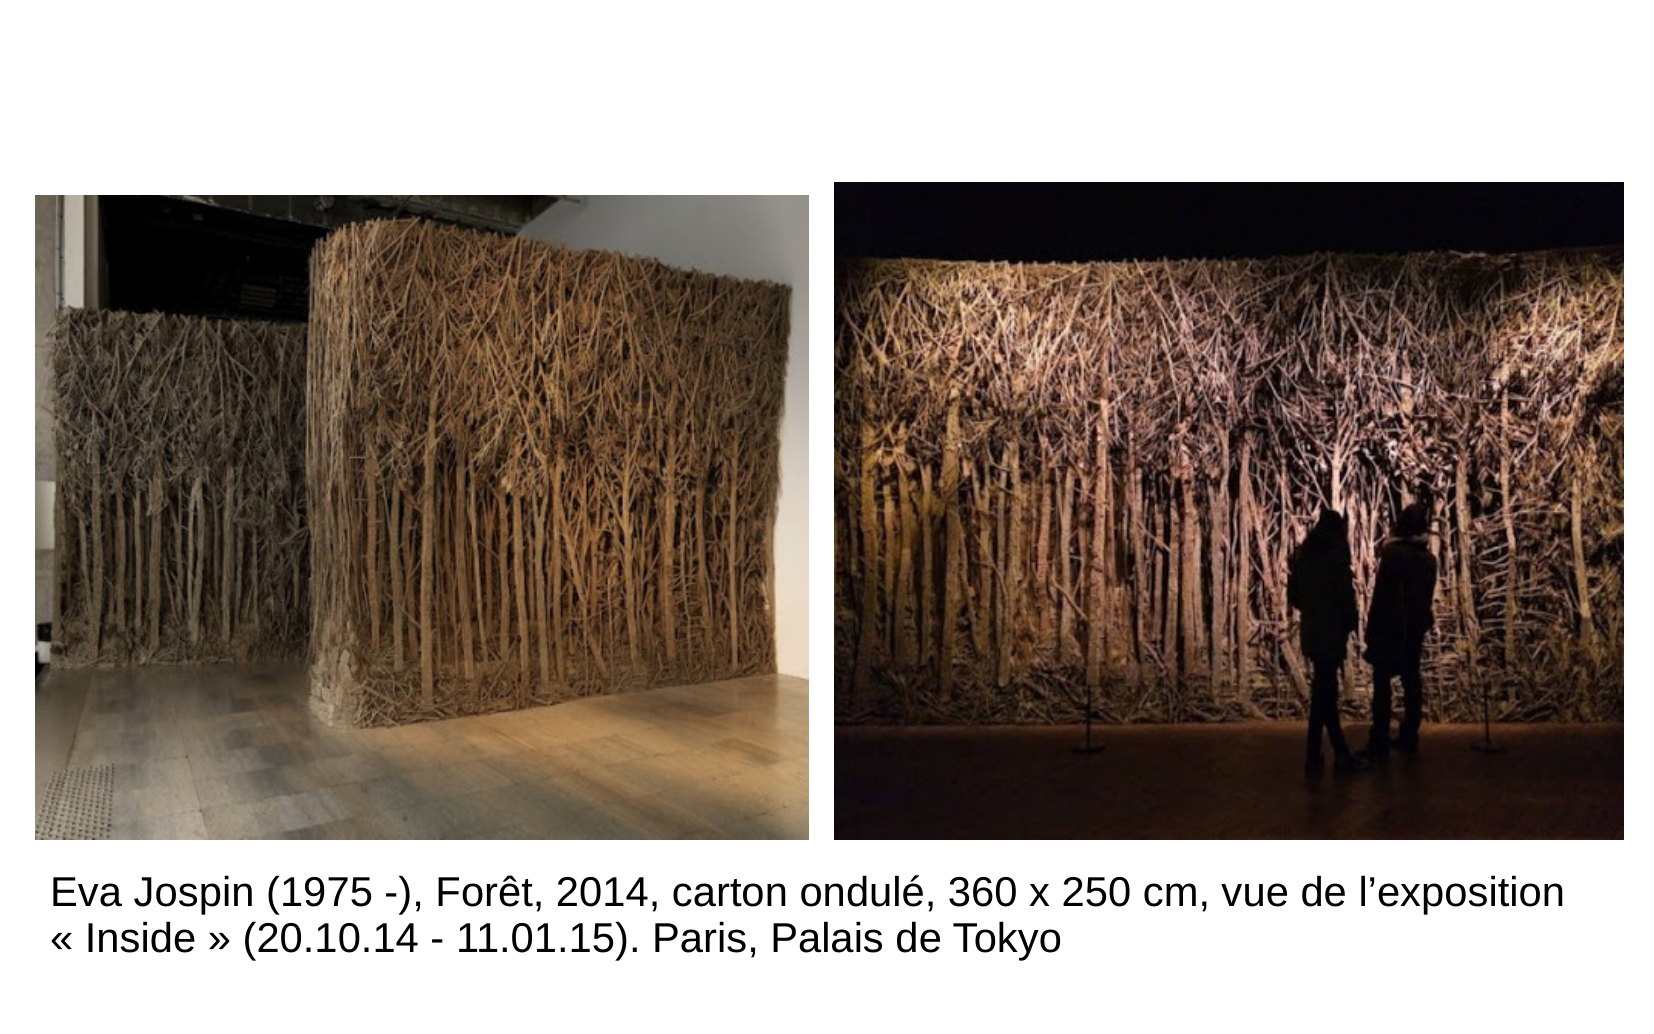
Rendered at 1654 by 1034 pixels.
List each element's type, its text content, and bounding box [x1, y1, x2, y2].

picture [834, 182, 1624, 840]
text_box Eva Jospin (1975 -), Forêt, 2014, carton ondulé, 360 x 250 cm, vue de l’exposition « Inside » (20.10.14 - 11.01.15). Paris, Palais de Tokyo [35, 861, 1597, 972]
picture [35, 195, 809, 840]
